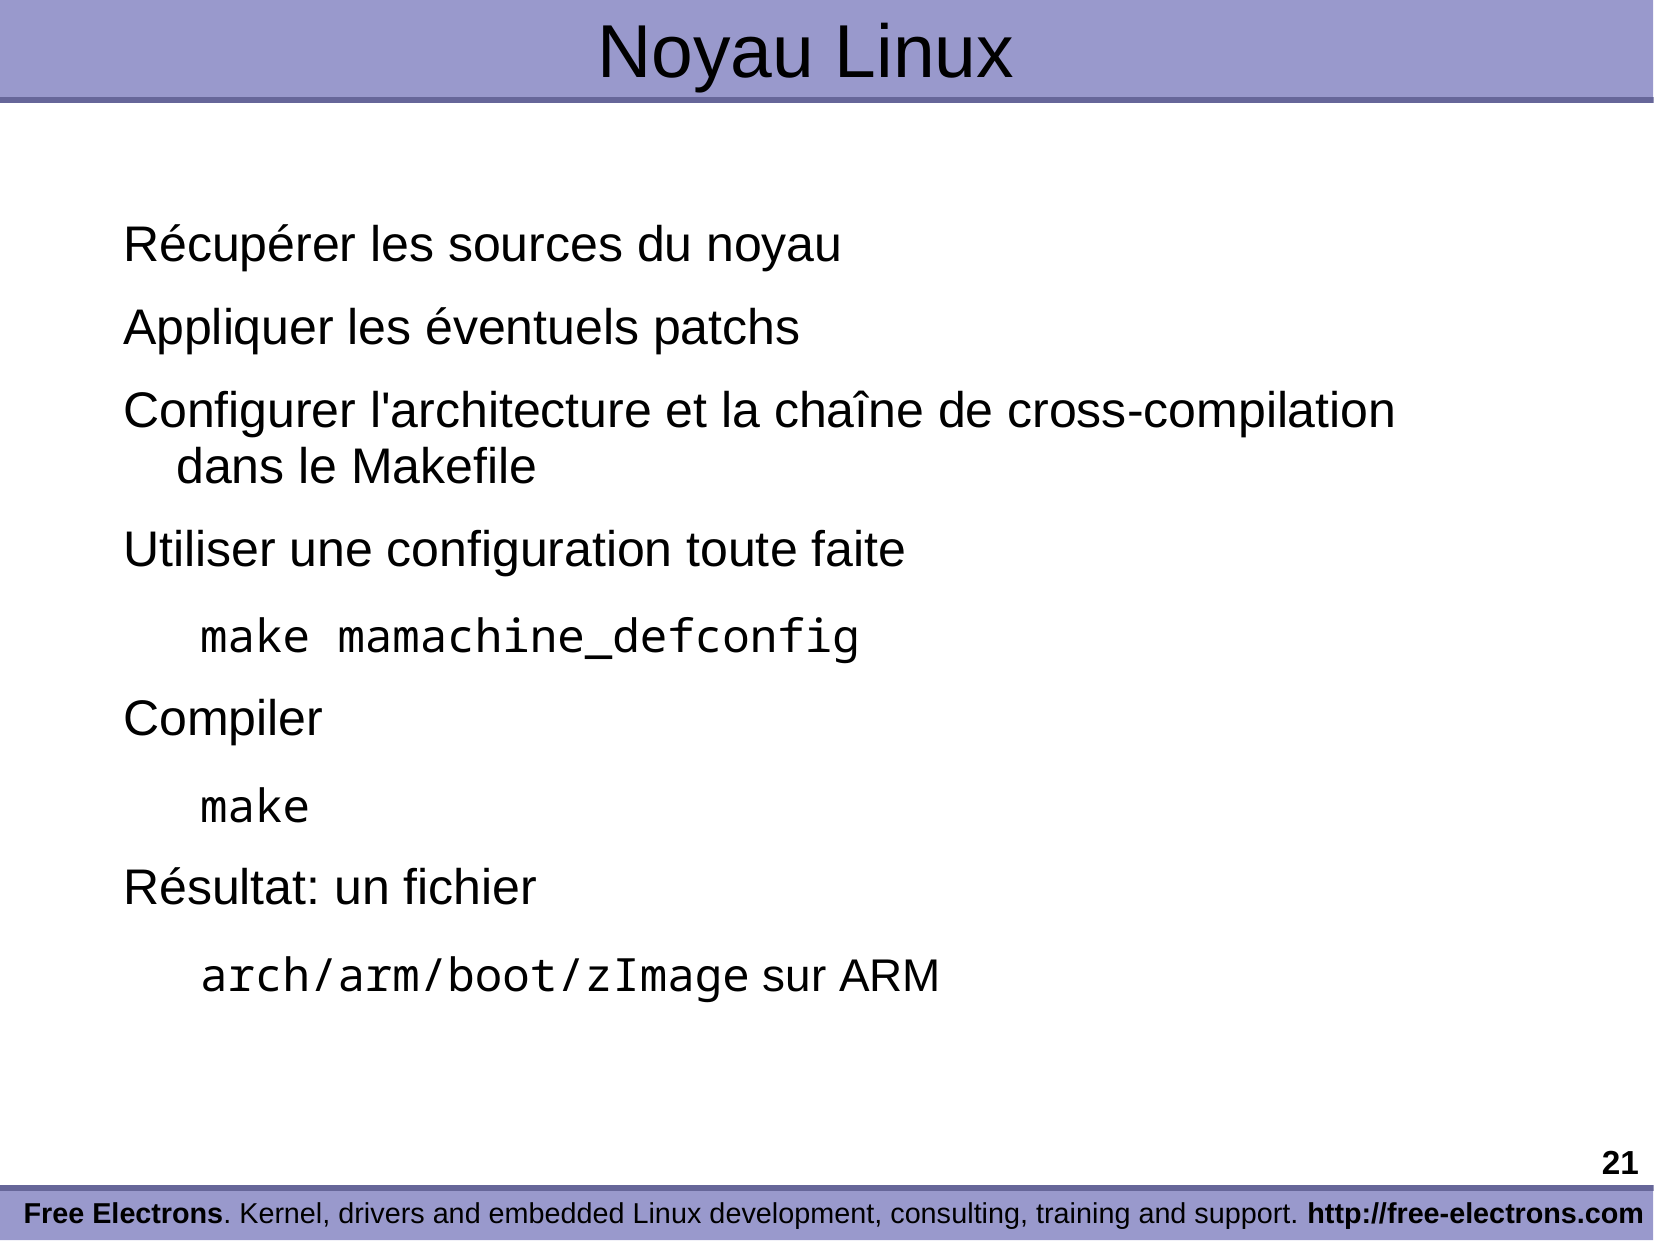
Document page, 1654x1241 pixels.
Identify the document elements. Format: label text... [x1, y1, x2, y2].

title Noyau Linux [60, 4, 1551, 98]
list Récupérer les sources du noyau Appliquer les éventuels patchs Configurer l'architecture et la chaîne de cross-compilation dans le Makefile Utiliser une configuration toute faite make mamachine_defconfig Compiler make Résultat: un fichier arch/arm/boot/zImage sur ARM [105, 216, 1518, 1066]
